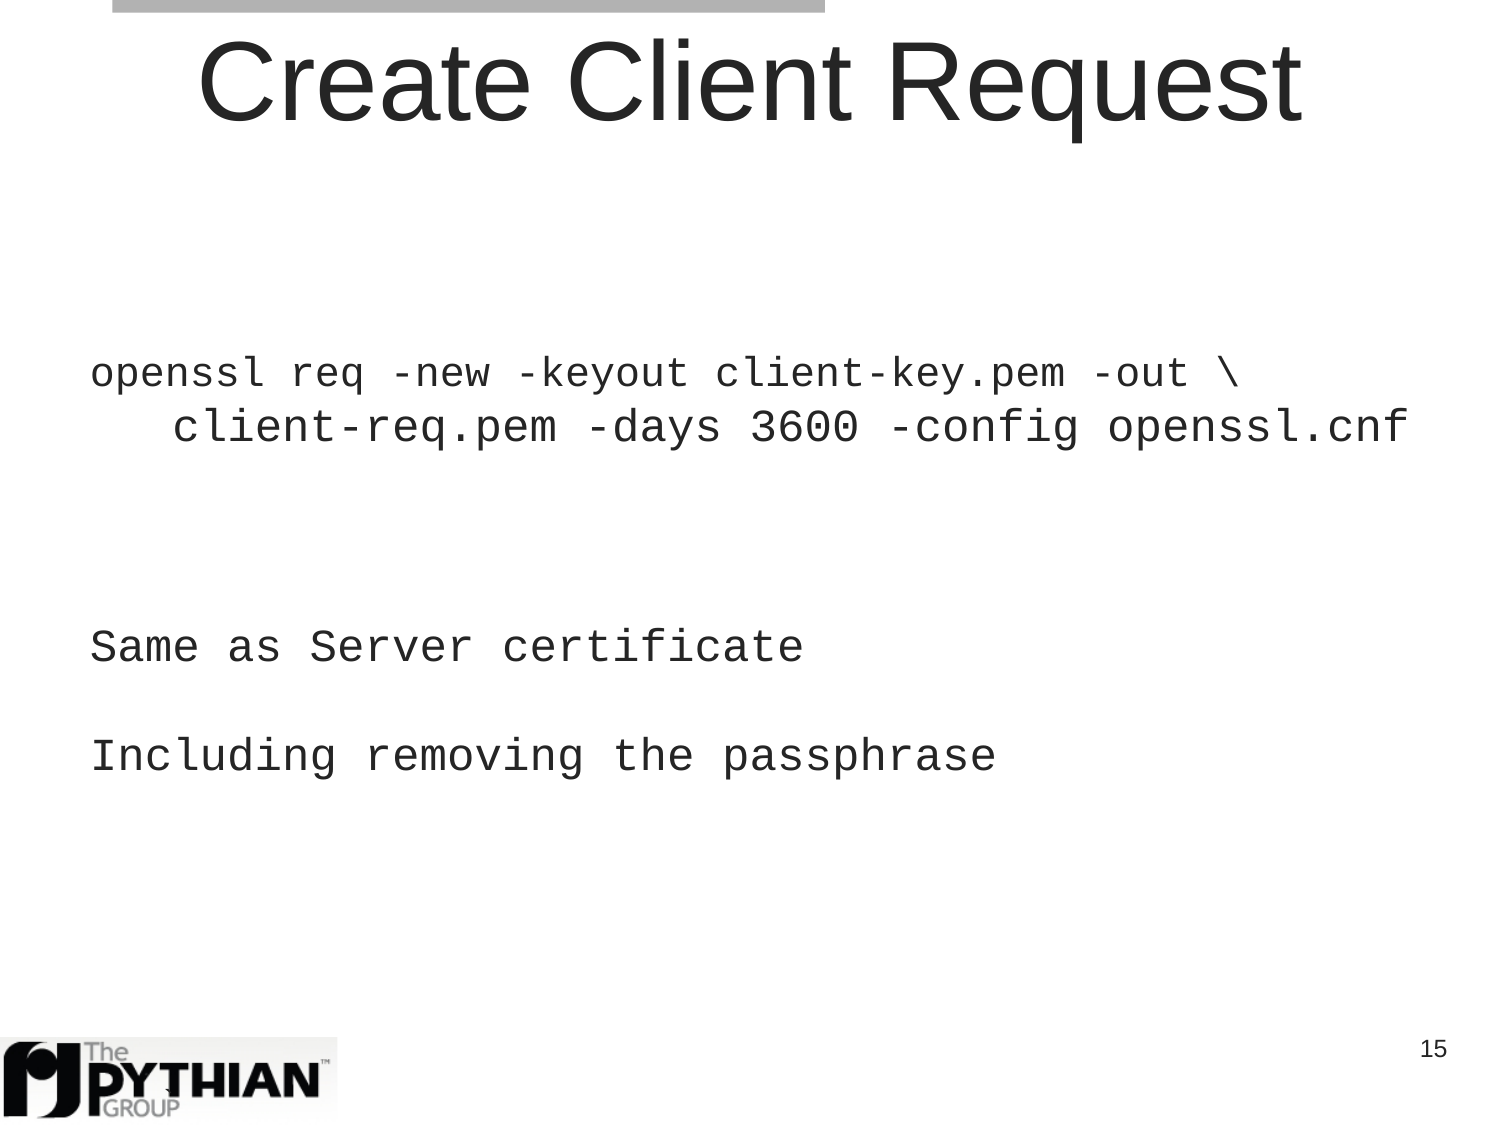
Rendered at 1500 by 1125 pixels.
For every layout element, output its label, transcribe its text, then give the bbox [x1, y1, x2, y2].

text_box openssl req -new -keyout client-key.pem -out \ client-req.pem -days 3600 -config openssl.cnf Same as Server certificate Including removing the passphrase [75, 337, 1500, 1013]
text_box Create Client Request [0, 0, 1500, 151]
text_box <number> [1112, 1024, 1463, 1103]
picture [0, 1037, 338, 1125]
